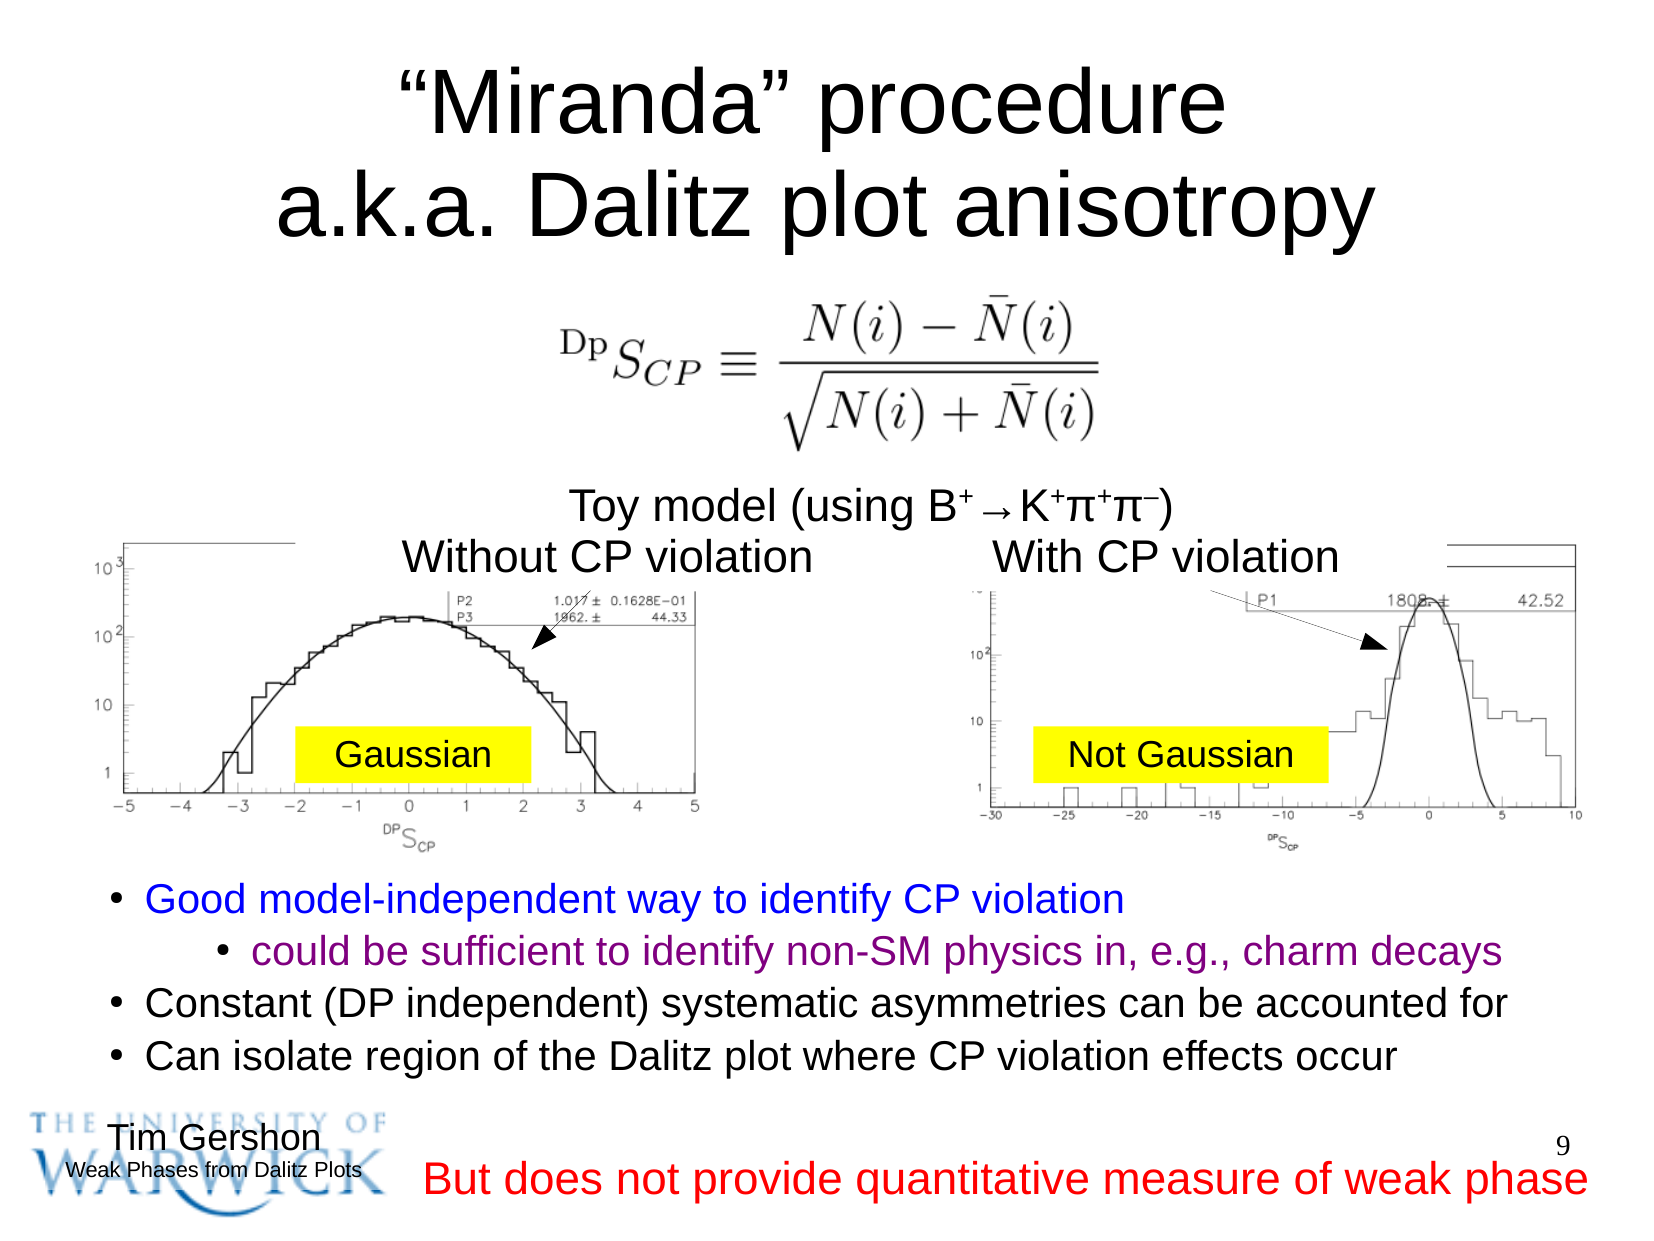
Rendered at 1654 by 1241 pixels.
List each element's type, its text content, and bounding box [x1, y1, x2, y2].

text_box But does not provide quantitative measure of weak phase [407, 1145, 1648, 1212]
text_box Gaussian [295, 726, 532, 784]
title “Miranda” procedure a.k.a. Dalitz plot anisotropy [82, 49, 1571, 257]
text_box Good model-independent way to identify CP violation could be sufficient to identify non-SM physics in, e.g., charm decays Constant (DP independent) systematic asymmetries can be accounted for Can isolate region of the Dalitz plot where CP violation effects occur [59, 868, 1595, 1087]
text_box Tim Gershon Weak Phases from Dalitz Plots [45, 1108, 383, 1190]
picture [950, 529, 1614, 864]
text_box Toy model (using B+→K+π+π–) Without CP violation With CP violation [295, 472, 1447, 592]
picture [19, 1106, 406, 1232]
text_box Not Gaussian [1033, 726, 1329, 784]
picture [70, 529, 735, 864]
picture [546, 272, 1109, 472]
